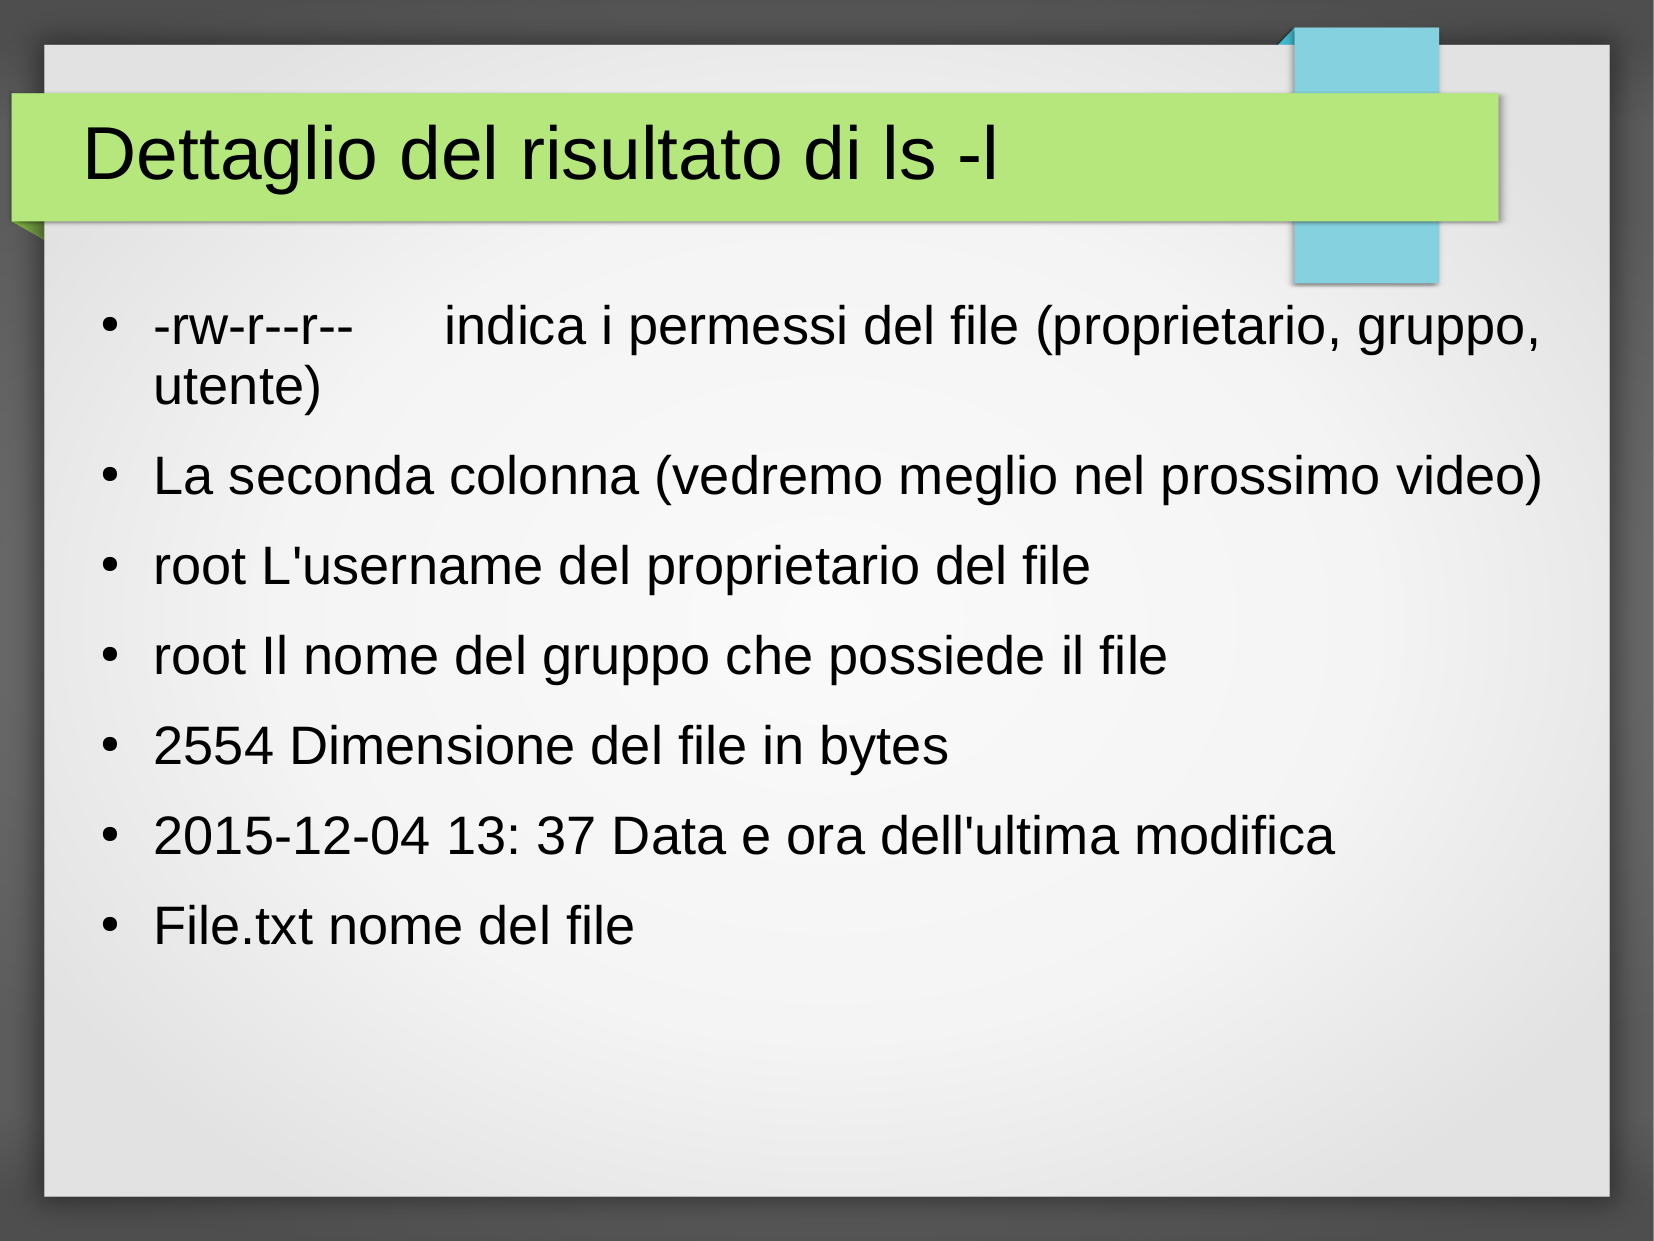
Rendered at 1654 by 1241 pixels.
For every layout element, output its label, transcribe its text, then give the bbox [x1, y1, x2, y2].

title Dettaglio del risultato di ls -l [82, 94, 1264, 213]
list -rw-r--r-- indica i permessi del file (proprietario, gruppo, utente) La seconda colonna (vedremo meglio nel prossimo video) root L'username del proprietario del file root Il nome del gruppo che possiede il file 2554 Dimensione del file in bytes 2015-12-04 13: 37 Data e ora dell'ultima modifica File.txt nome del file [82, 295, 1571, 1015]
picture [0, 0, 1654, 1241]
